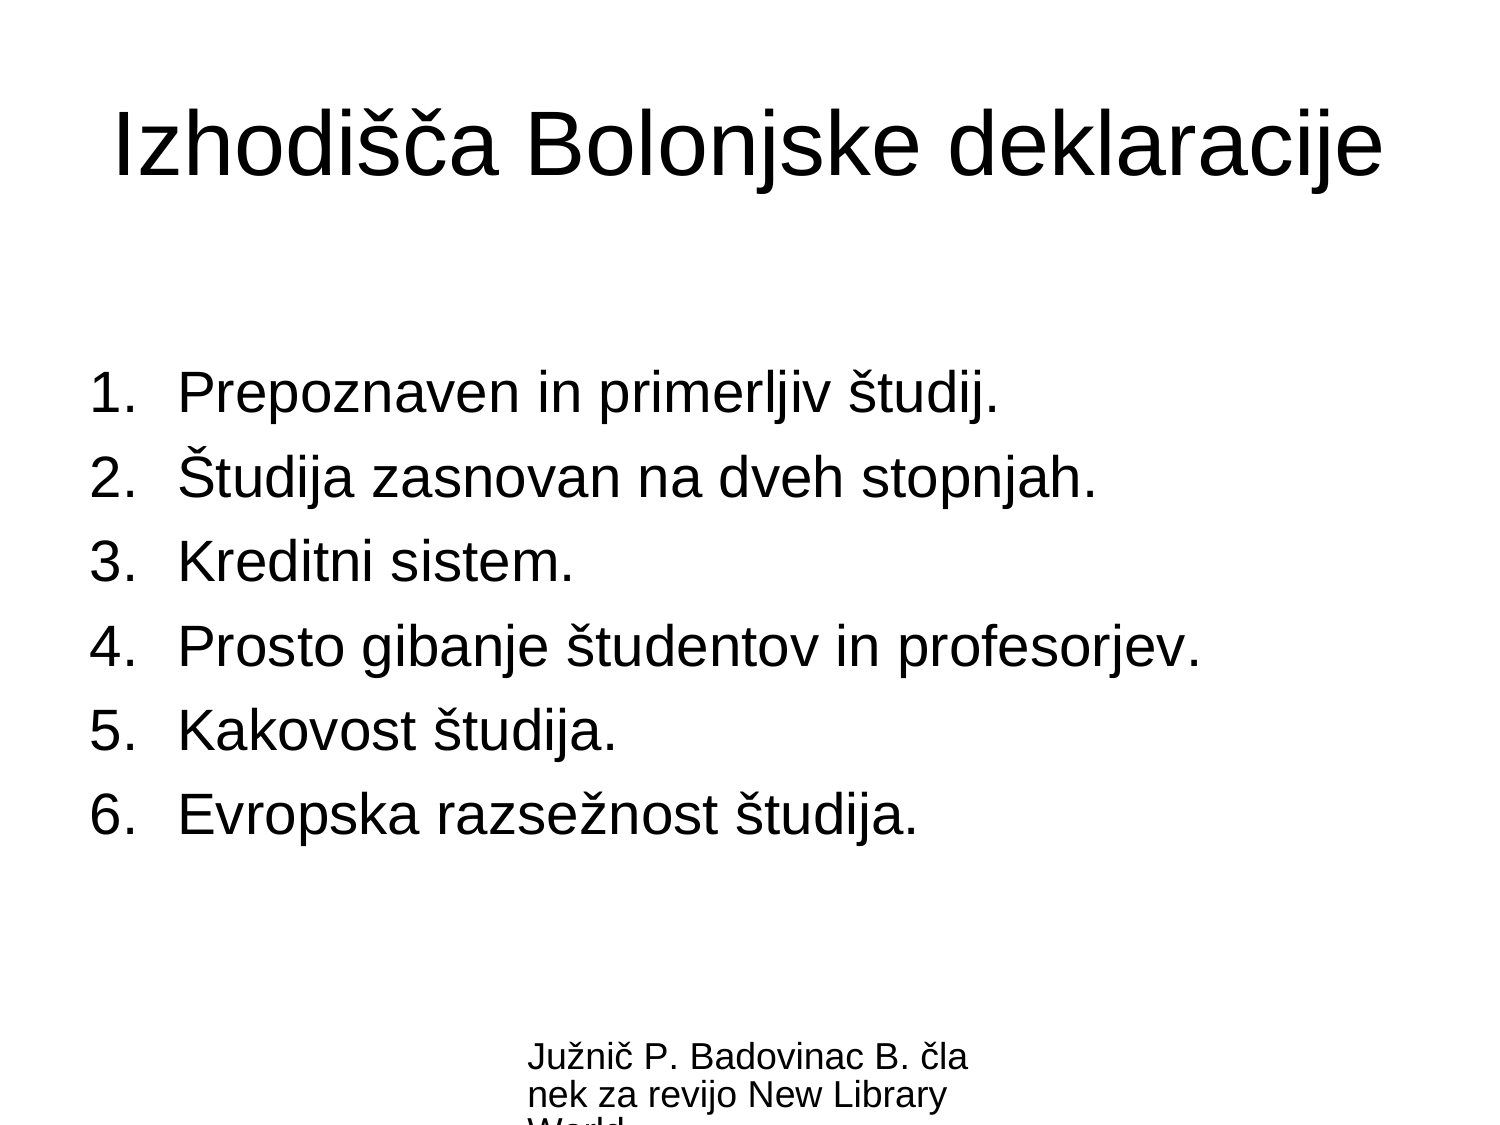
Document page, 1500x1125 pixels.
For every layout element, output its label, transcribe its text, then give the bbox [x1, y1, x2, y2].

list Prepoznaven in primerljiv študij. Študija zasnovan na dveh stopnjah. Kreditni sistem. Prosto gibanje študentov in profesorjev. Kakovost študija. Evropska razsežnost študija. [74, 262, 1412, 1006]
title Izhodišča Bolonjske deklaracije [75, 45, 1426, 233]
